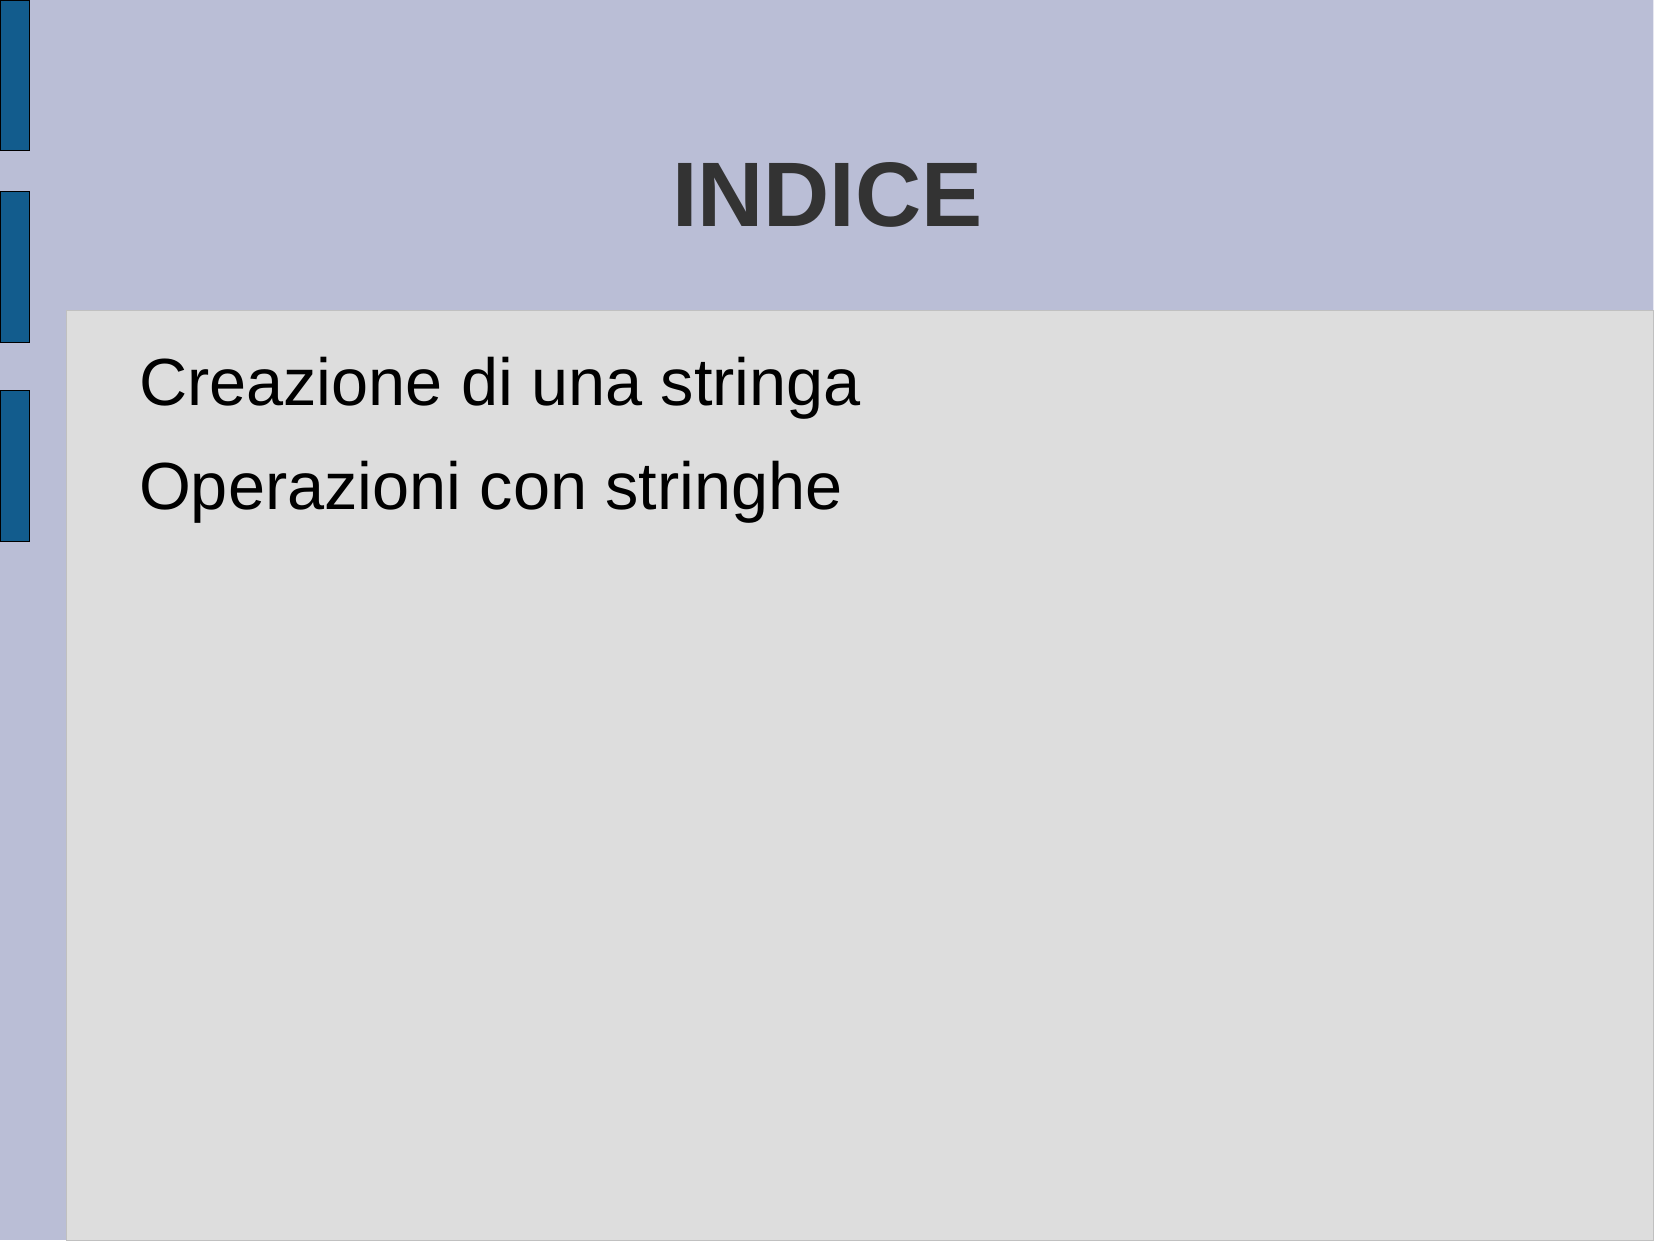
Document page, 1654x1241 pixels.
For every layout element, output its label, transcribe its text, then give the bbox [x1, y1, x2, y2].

title INDICE [121, 91, 1534, 299]
list Creazione di una stringa Operazioni con stringhe [121, 344, 1534, 1112]
